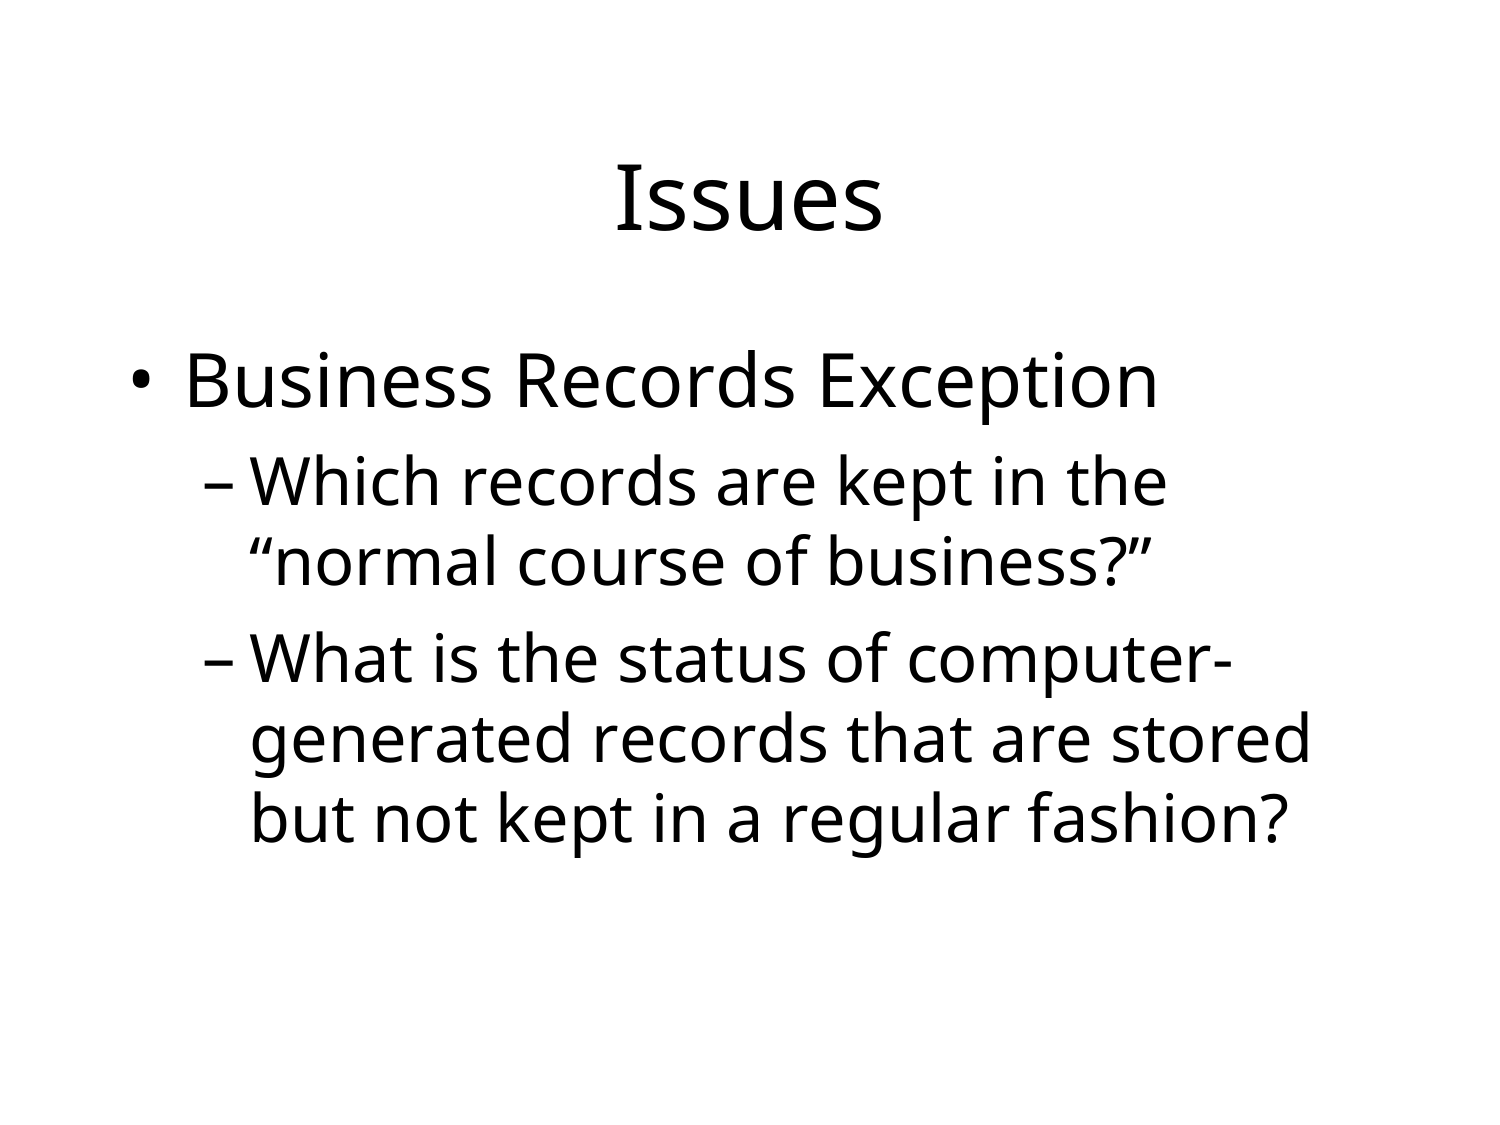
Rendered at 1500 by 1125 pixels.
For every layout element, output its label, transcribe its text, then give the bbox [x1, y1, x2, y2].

title Issues [112, 99, 1388, 288]
list Business Records Exception Which records are kept in the “normal course of business?” What is the status of computer-generated records that are stored but not kept in a regular fashion? [112, 324, 1388, 1001]
